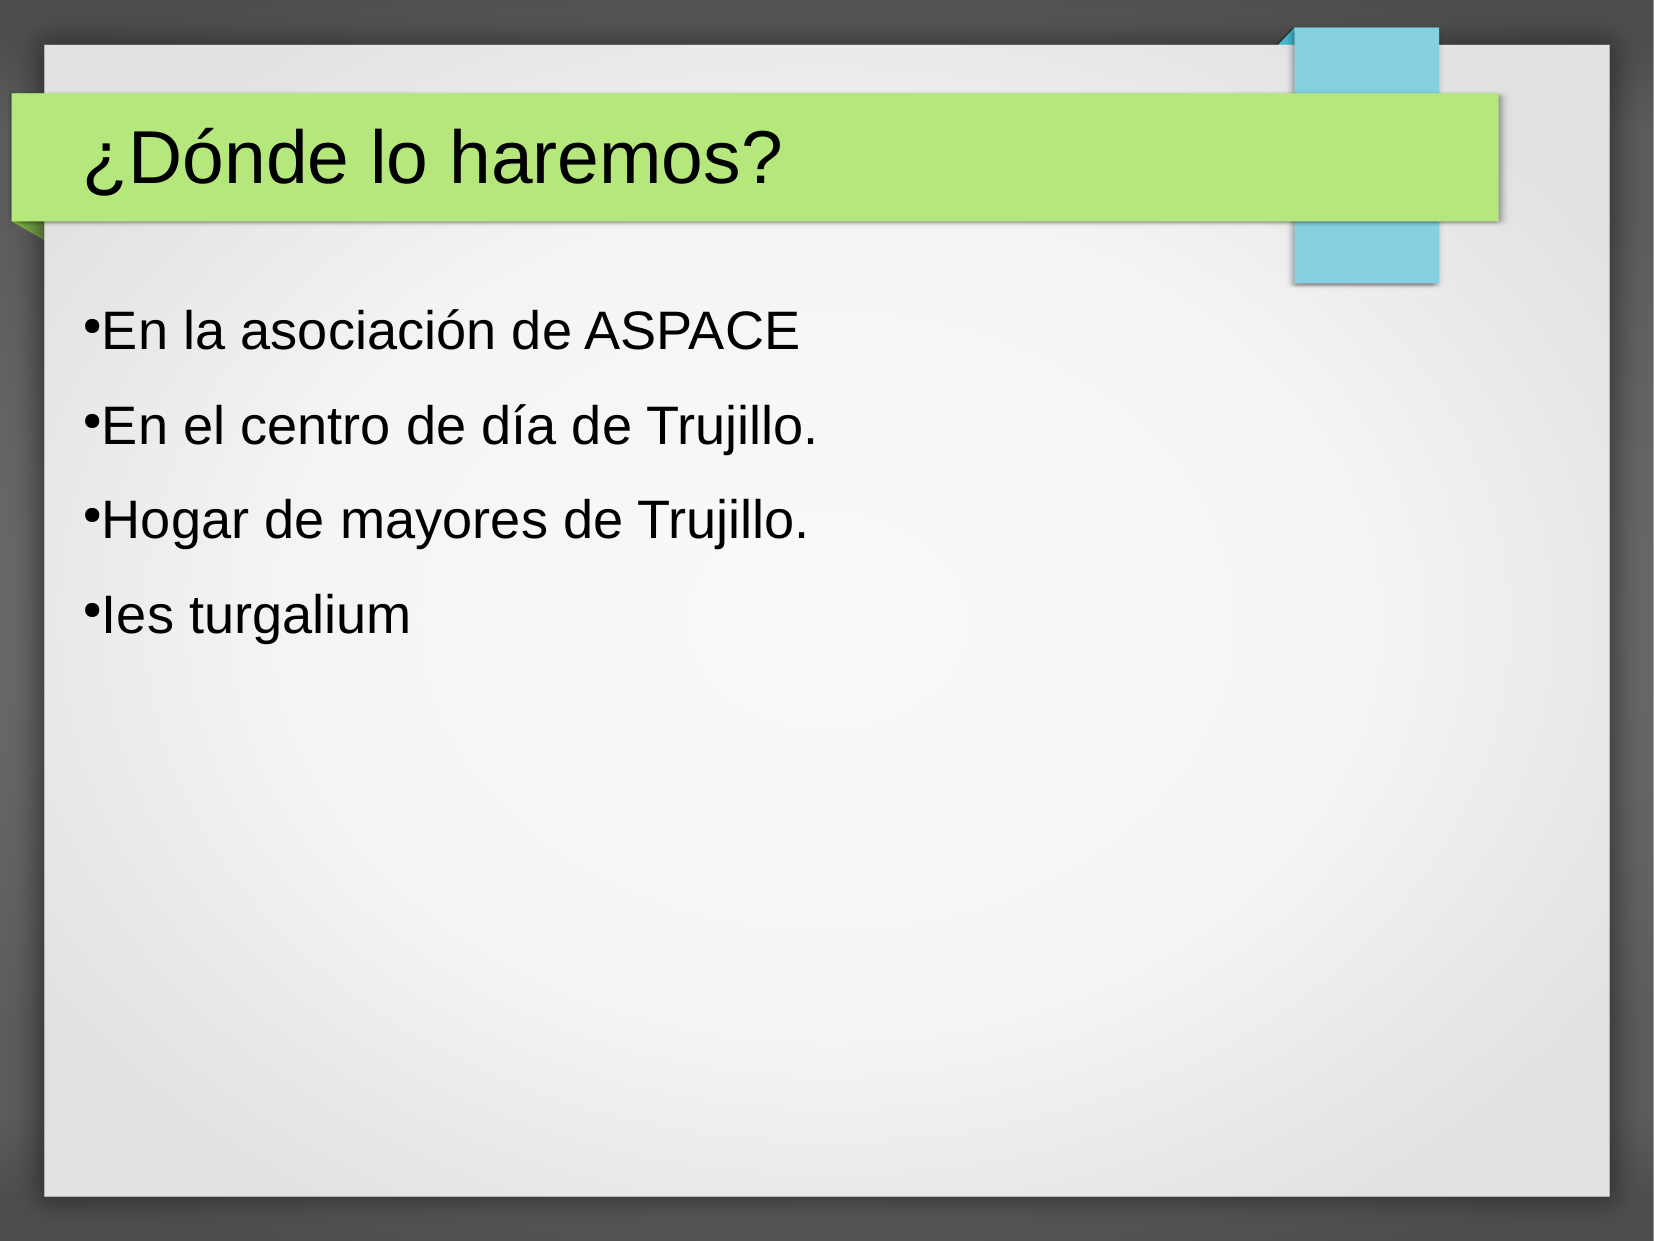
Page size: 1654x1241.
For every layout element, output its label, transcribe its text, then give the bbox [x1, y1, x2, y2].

title ¿Dónde lo haremos? [82, 94, 1264, 213]
list En la asociación de ASPACE En el centro de día de Trujillo. Hogar de mayores de Trujillo. Ies turgalium [82, 295, 1571, 1015]
